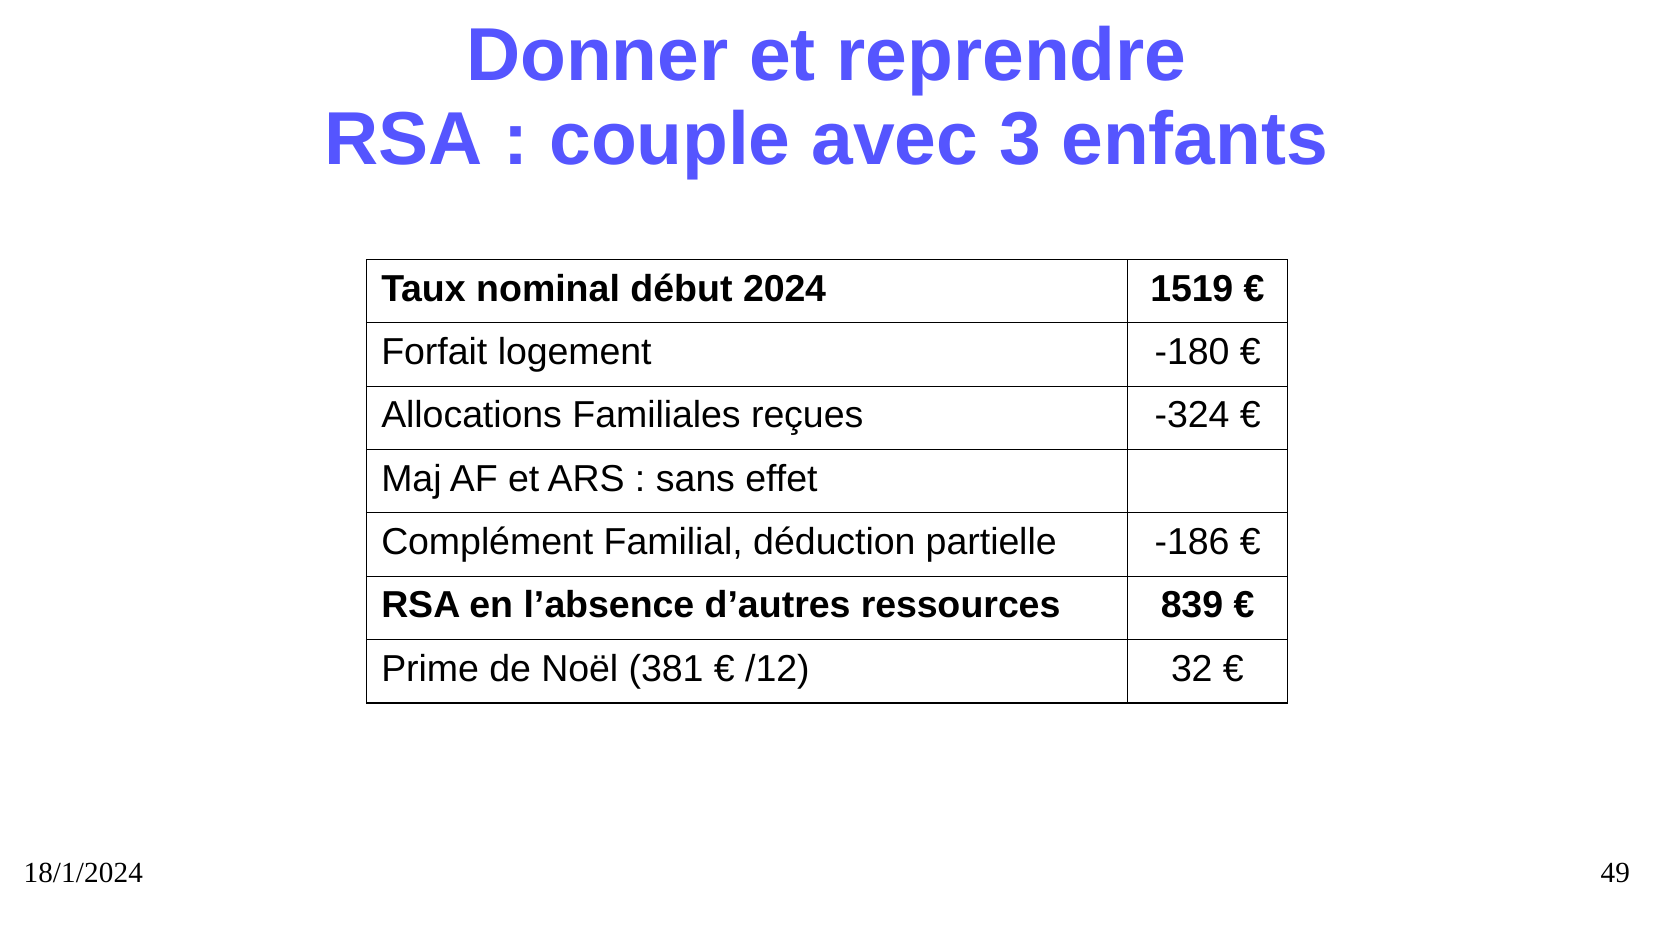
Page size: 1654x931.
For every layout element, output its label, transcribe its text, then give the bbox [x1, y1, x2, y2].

title Donner et reprendre RSA : couple avec 3 enfants [82, 12, 1571, 181]
table_cell Prime de Noël (381 € /12) [367, 640, 1127, 702]
table_cell 839 € [1128, 577, 1287, 639]
table_cell -324 € [1128, 387, 1287, 449]
table_cell [1128, 450, 1287, 512]
table_cell Allocations Familiales reçues [367, 387, 1127, 449]
table_cell 32 € [1128, 640, 1287, 702]
table_cell -186 € [1128, 513, 1287, 576]
table_cell RSA en l’absence d’autres ressources [367, 577, 1127, 639]
table_header Taux nominal début 2024 [367, 260, 1127, 322]
table_header 1519 € [1128, 260, 1287, 322]
table_cell Forfait logement [367, 323, 1127, 386]
table_cell -180 € [1128, 323, 1287, 386]
table_cell Complément Familial, déduction partielle [367, 513, 1127, 576]
table_cell Maj AF et ARS : sans effet [367, 450, 1127, 512]
